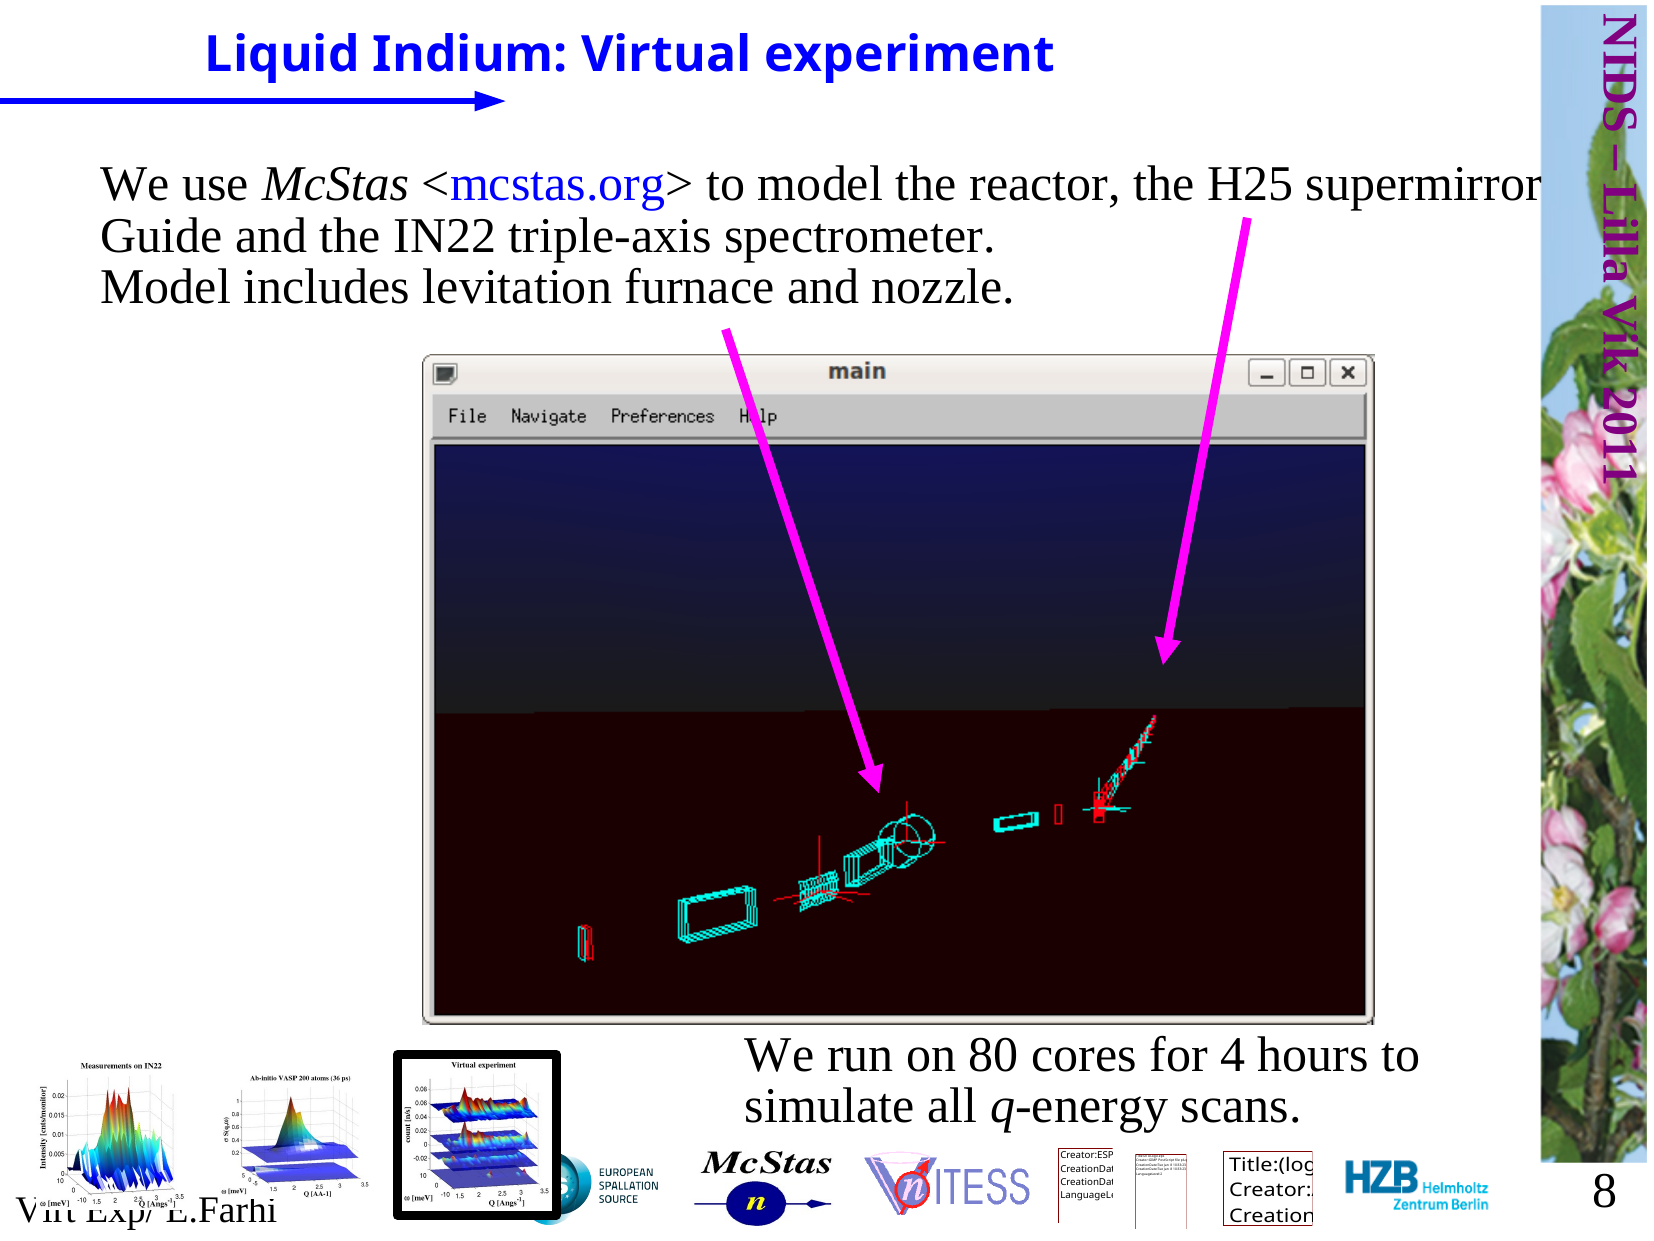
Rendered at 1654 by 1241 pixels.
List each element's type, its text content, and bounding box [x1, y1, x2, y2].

text_box We use McStas <mcstas.org> to model the reactor, the H25 supermirror Guide and the IN22 triple-axis spectrometer. Model includes levitation furnace and nozzle. [100, 156, 1554, 323]
picture [561, 1166, 573, 1199]
picture [1323, 1145, 1526, 1221]
picture [219, 1071, 370, 1199]
picture [858, 1145, 1037, 1221]
picture [422, 354, 1375, 1026]
picture [401, 1059, 552, 1211]
picture [516, 1149, 658, 1225]
text_box Liquid Indium: Virtual experiment [204, 16, 960, 73]
picture [36, 1060, 187, 1210]
picture [1542, 6, 1646, 1162]
text_box We run on 80 cores for 4 hours to simulate all q-energy scans. [745, 1026, 1433, 1138]
picture [692, 1150, 834, 1226]
